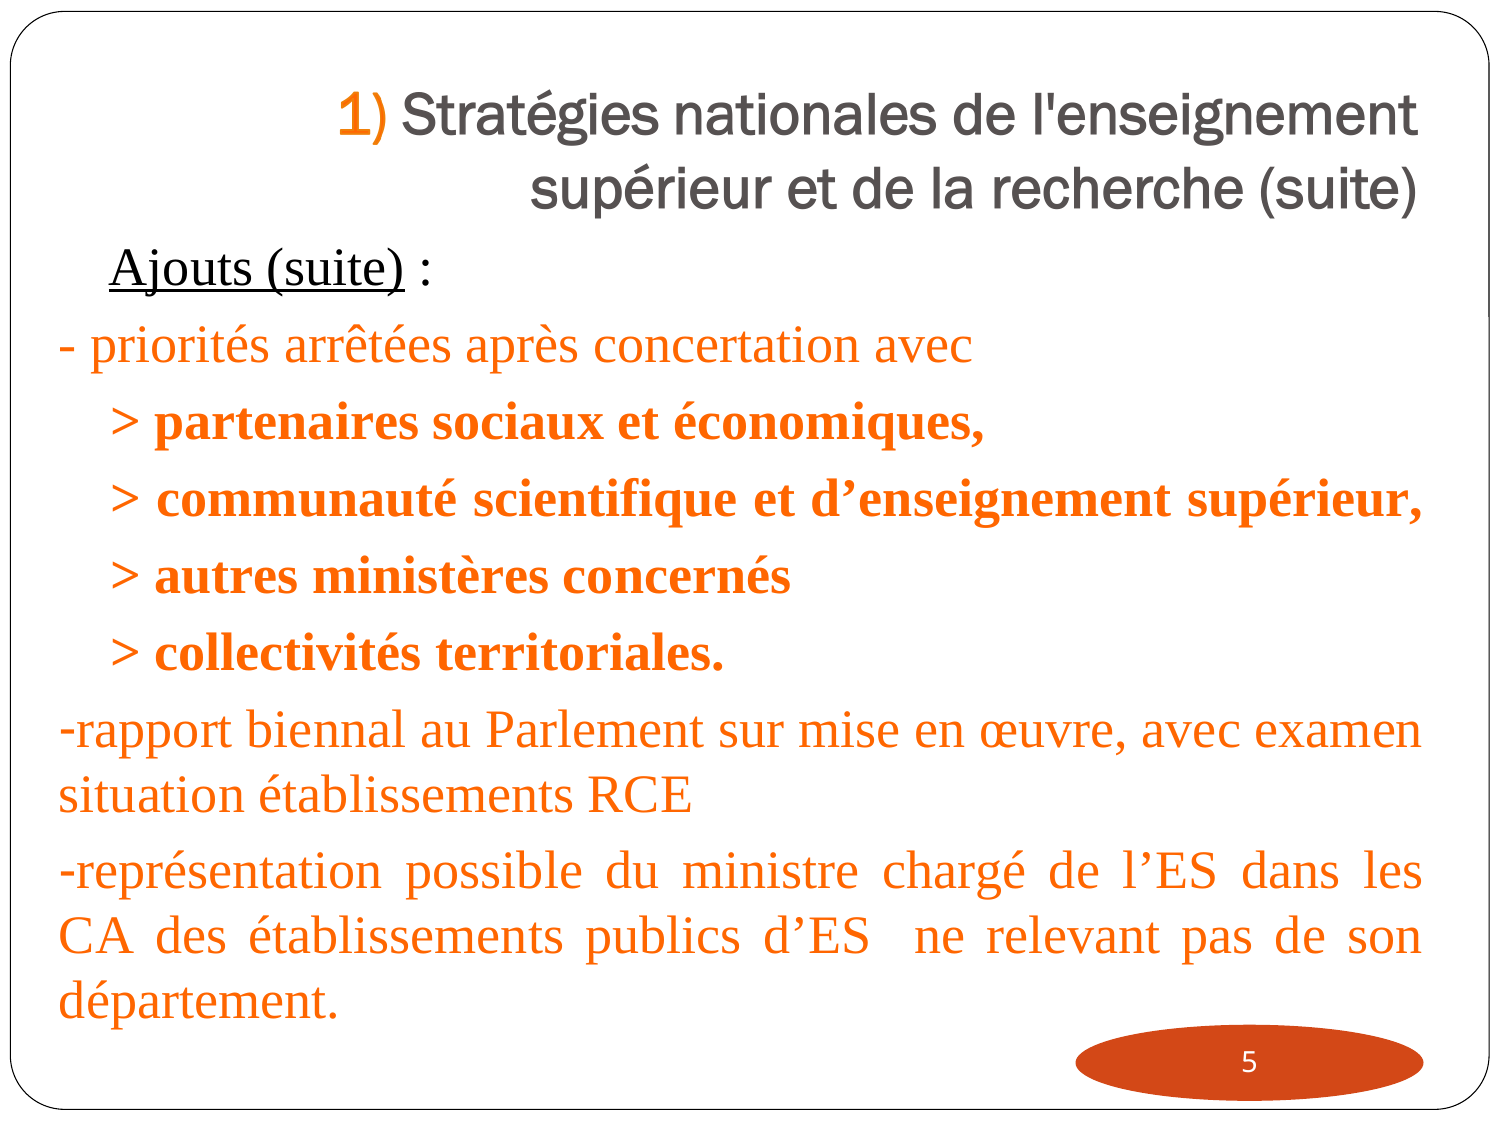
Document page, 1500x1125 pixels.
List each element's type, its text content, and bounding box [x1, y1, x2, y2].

text_box  Ajouts (suite) : - priorités arrêtées après concertation avec > partenaires sociaux et économiques, > communauté scientifique et d’enseignement supérieur, > autres ministères concernés > collectivités territoriales. rapport biennal au Parlement sur mise en œuvre, avec examen situation établissements RCE représentation possible du ministre chargé de l’ES dans les CA des établissements publics d’ES ne relevant pas de son département. [59, 177, 1426, 1085]
picture [206, 72, 1432, 236]
text_box <numéro> [1108, 1085, 1391, 1101]
